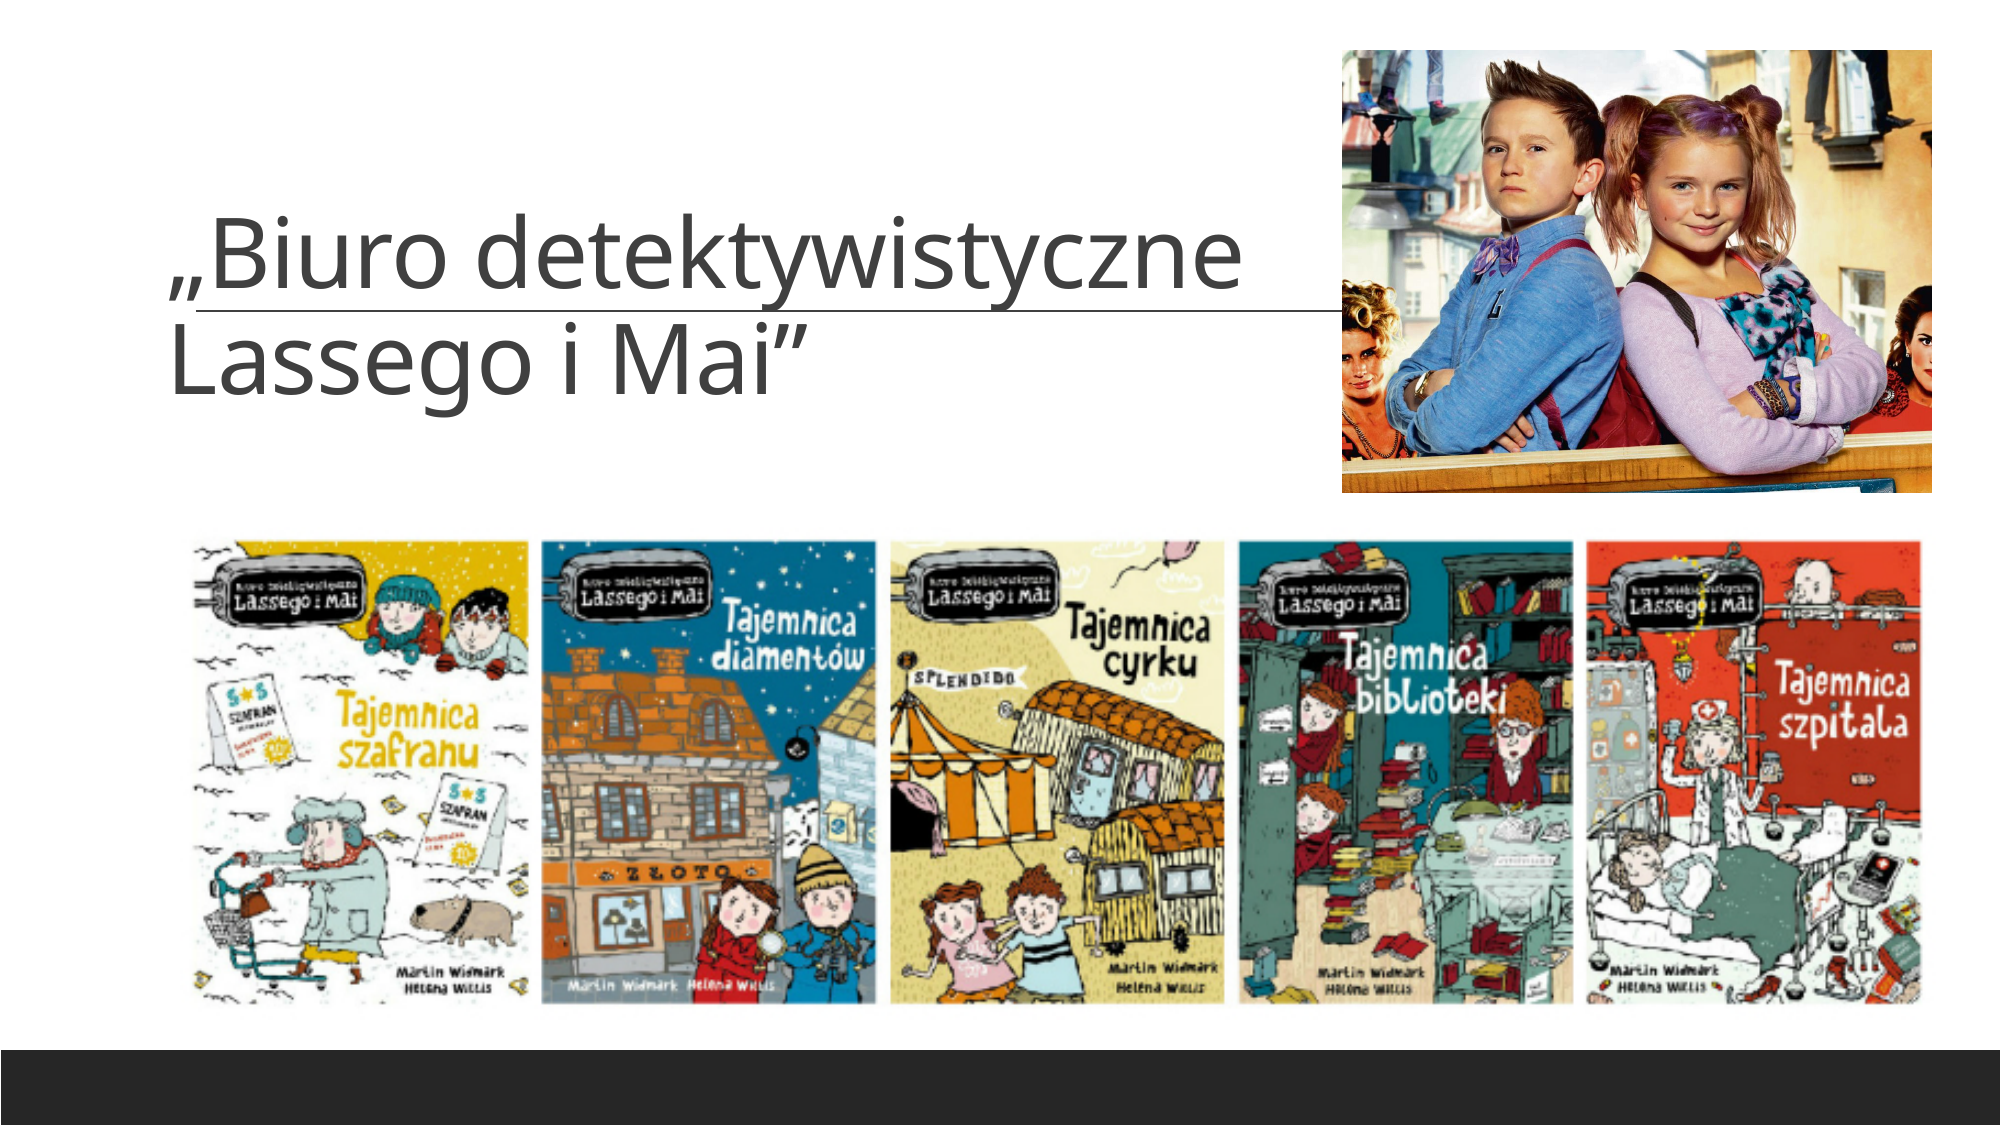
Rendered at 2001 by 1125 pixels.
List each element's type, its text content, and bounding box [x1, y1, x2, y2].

picture [1342, 50, 1932, 493]
picture [180, 527, 1936, 1020]
title „Biuro detektywistyczne Lassego i Mai” [151, 185, 1342, 424]
